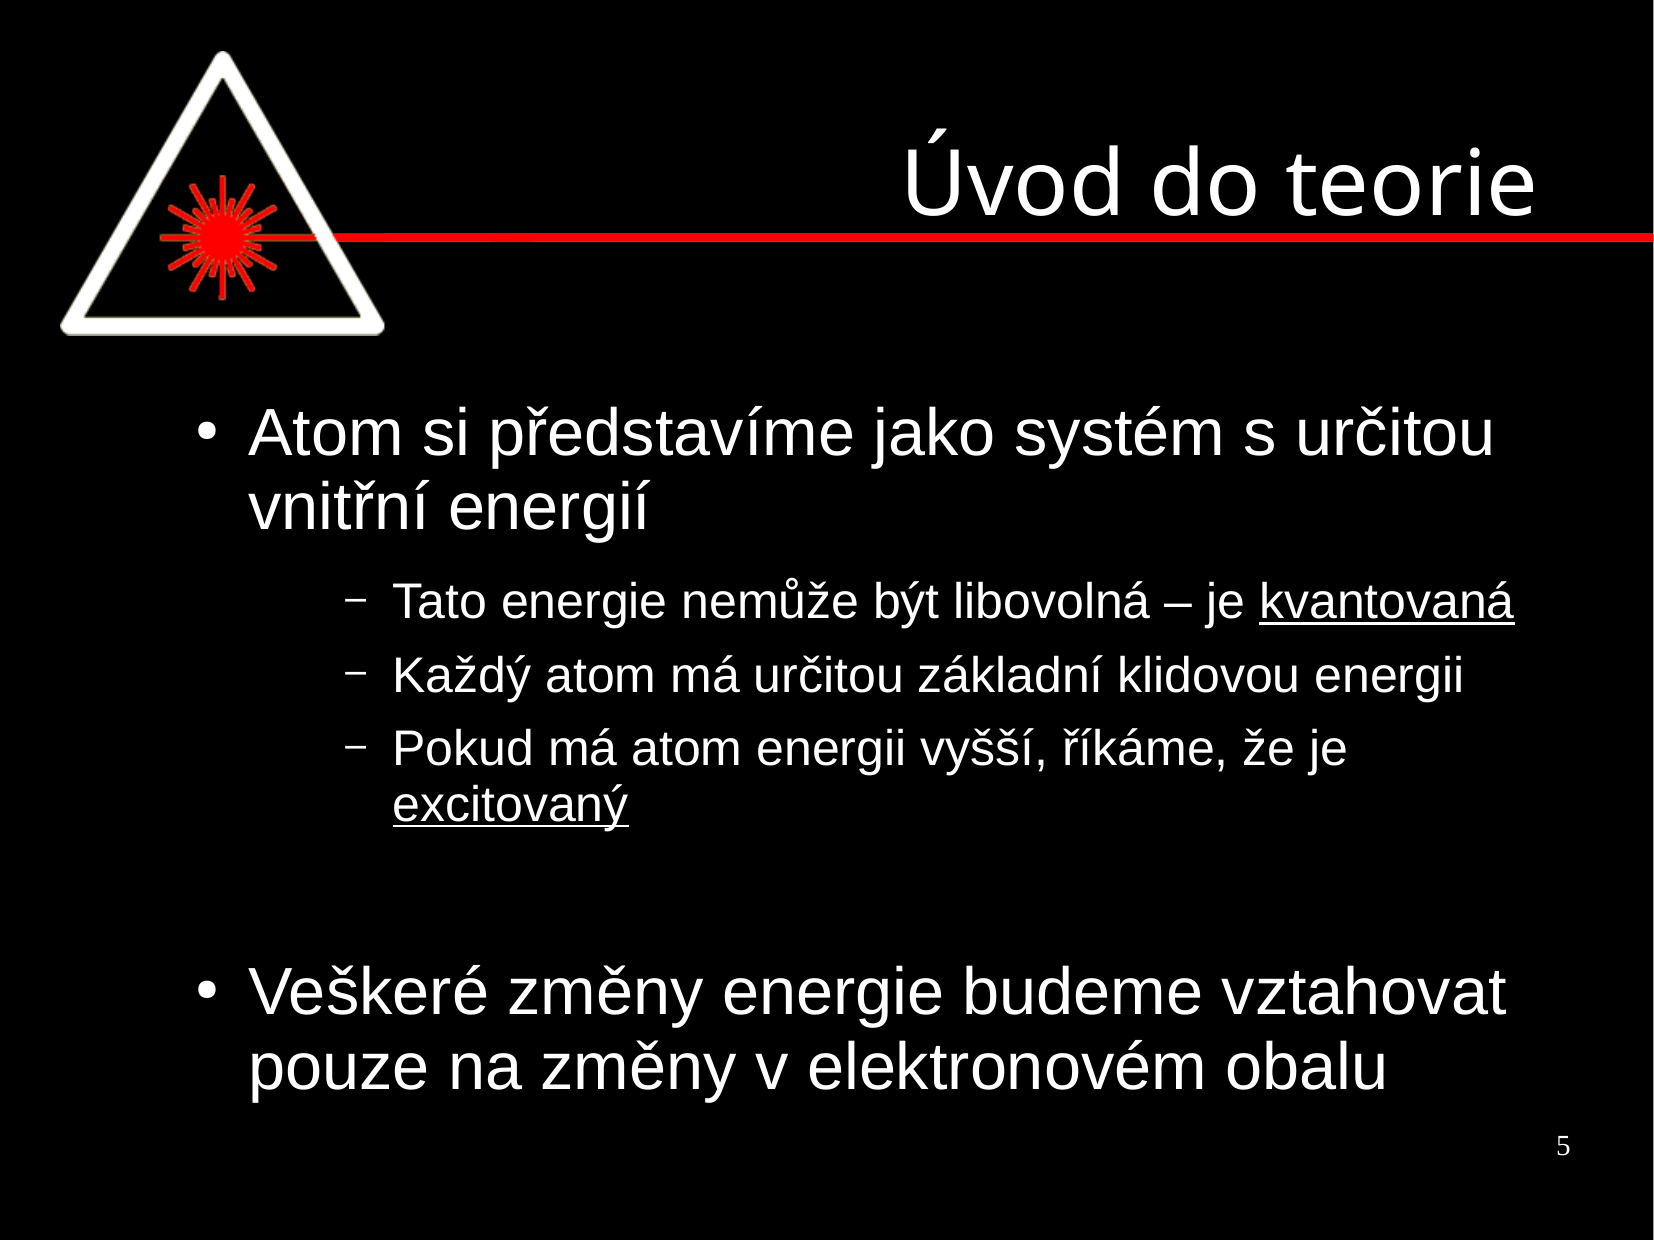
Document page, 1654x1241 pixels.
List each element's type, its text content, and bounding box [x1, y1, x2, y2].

picture [60, 51, 1654, 336]
title Úvod do teorie [50, 75, 1540, 283]
list Atom si představíme jako systém s určitou vnitřní energií Tato energie nemůže být libovolná – je kvantovaná Každý atom má určitou základní klidovou energii Pokud má atom energii vyšší, říkáme, že je excitovaný Veškeré změny energie budeme vztahovat pouze na změny v elektronovém obalu [177, 394, 1571, 1104]
